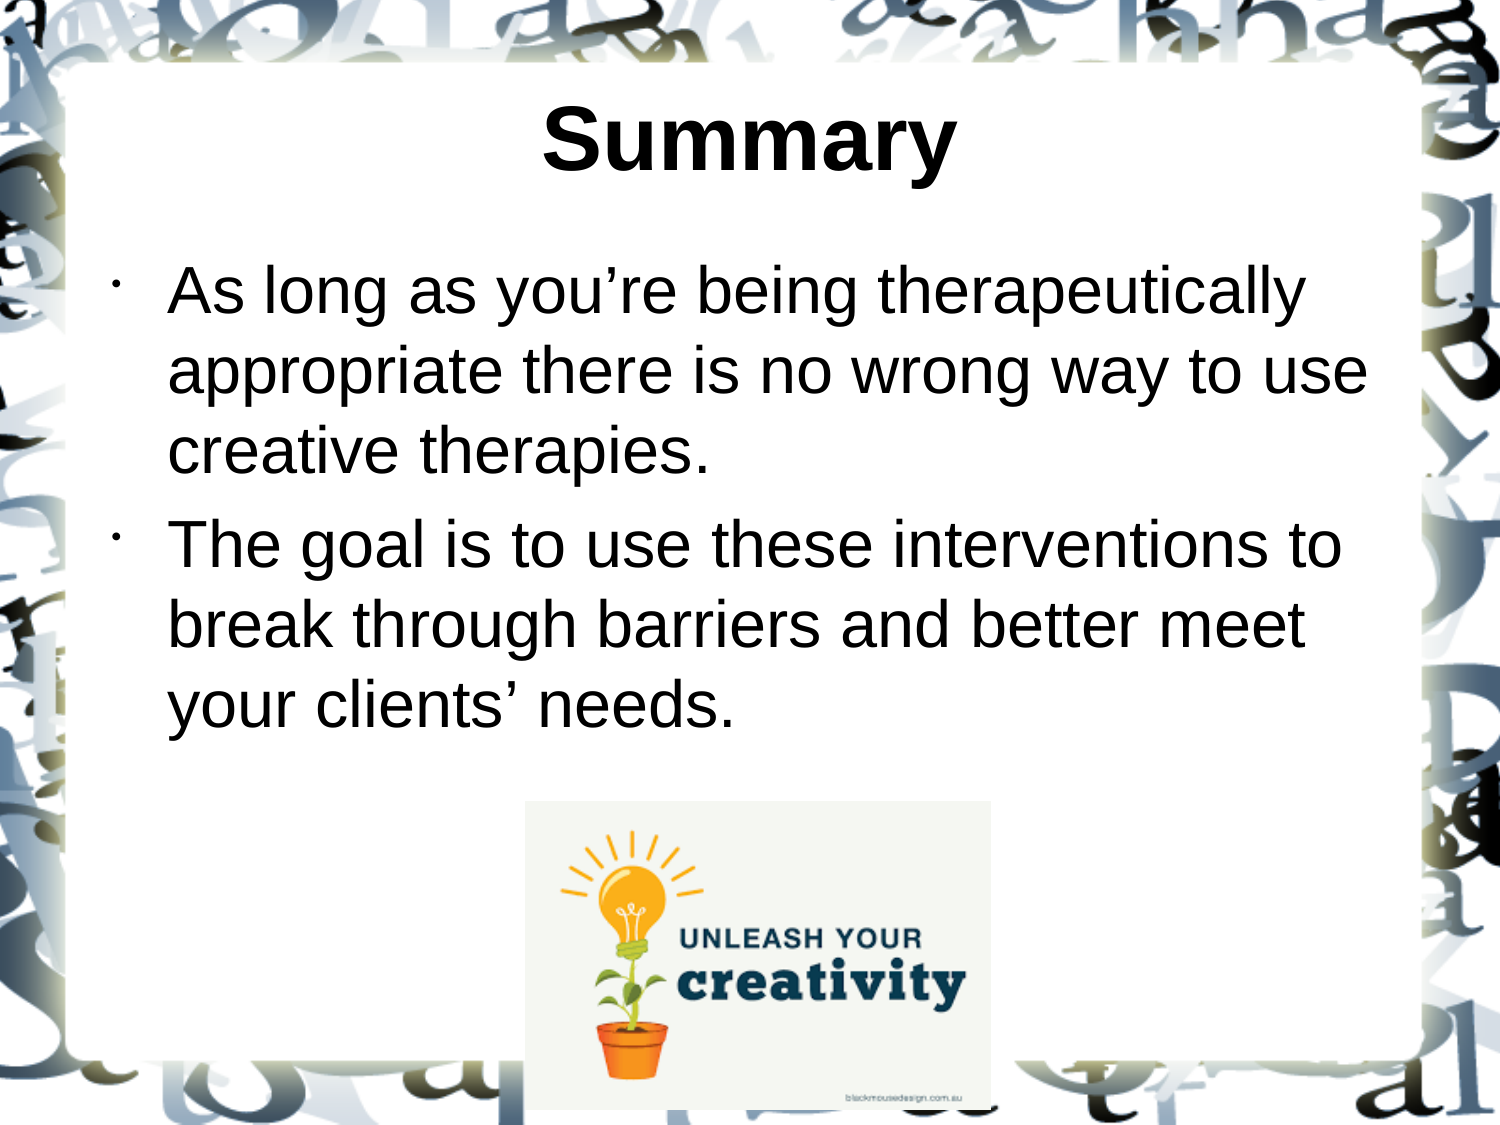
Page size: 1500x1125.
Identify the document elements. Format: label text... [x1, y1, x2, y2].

picture [0, 0, 1500, 1125]
title Summary [75, 71, 1425, 260]
list As long as you’re being therapeutically appropriate there is no wrong way to use creative therapies. The goal is to use these interventions to break through barriers and better meet your clients’ needs. [96, 239, 1388, 594]
